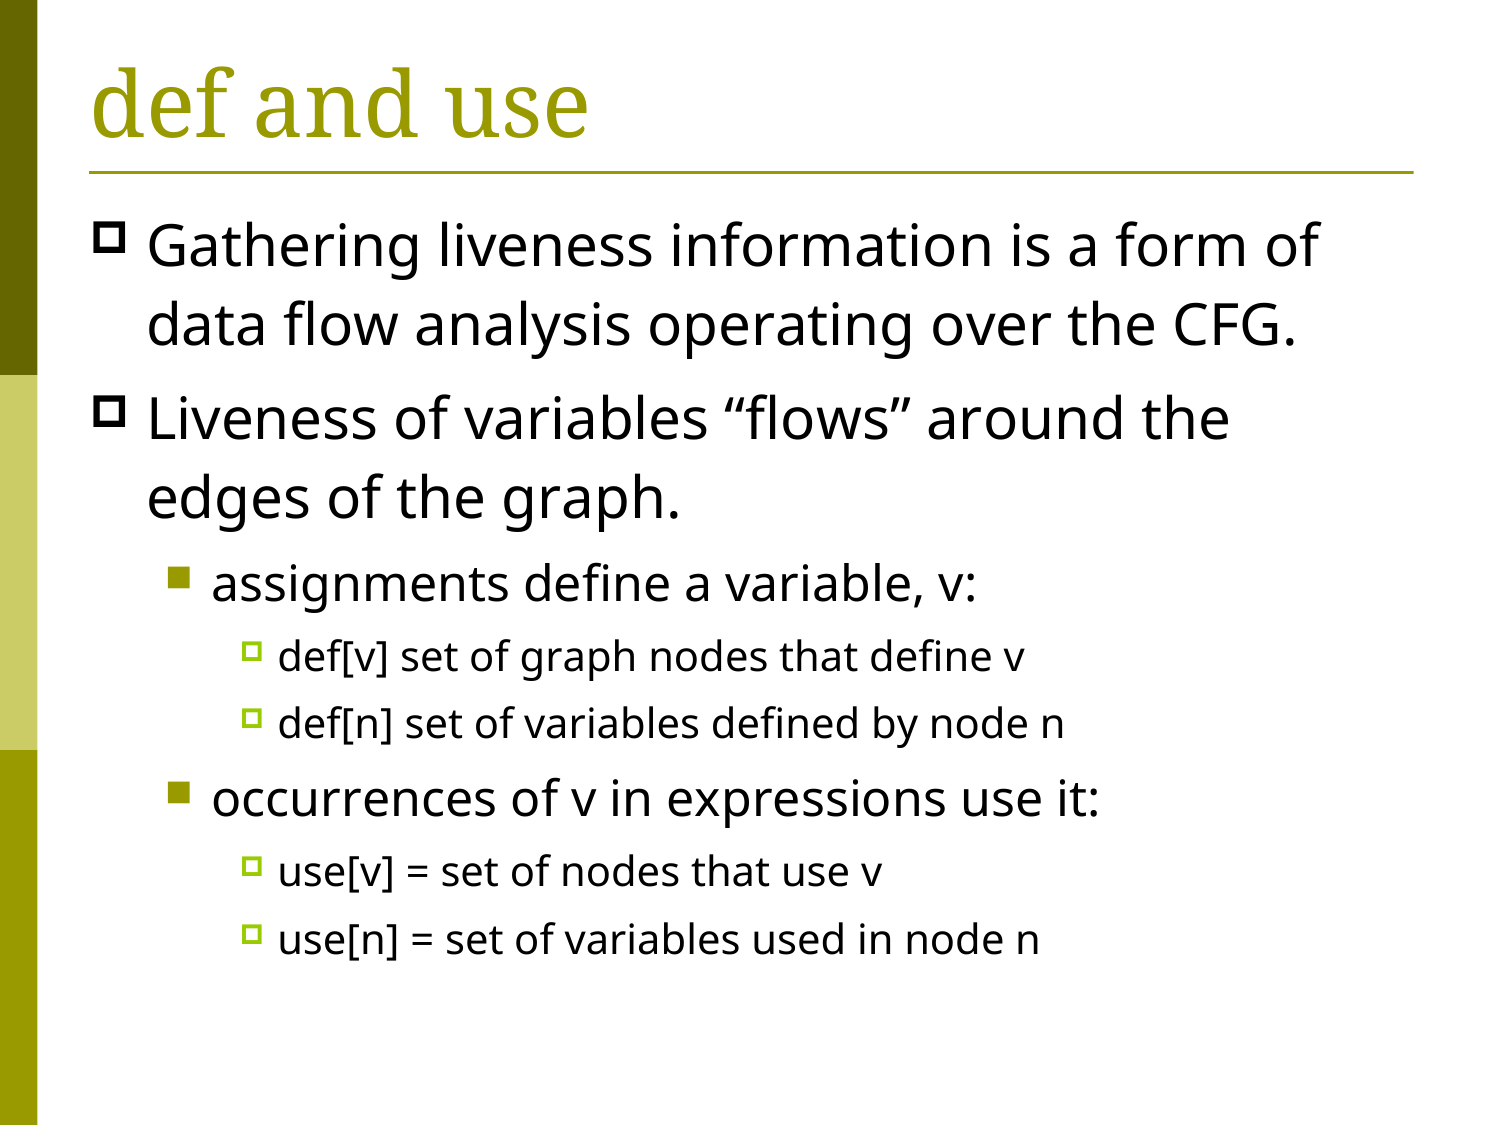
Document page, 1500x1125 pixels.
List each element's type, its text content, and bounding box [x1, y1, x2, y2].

list Gathering liveness information is a form of data flow analysis operating over the CFG. Liveness of variables “flows” around the edges of the graph. assignments define a variable, v: def[v] set of graph nodes that define v def[n] set of variables defined by node n occurrences of v in expressions use it: use[v] = set of nodes that use v use[n] = set of variables used in node n [75, 196, 1426, 1006]
title def and use [75, 45, 1426, 173]
